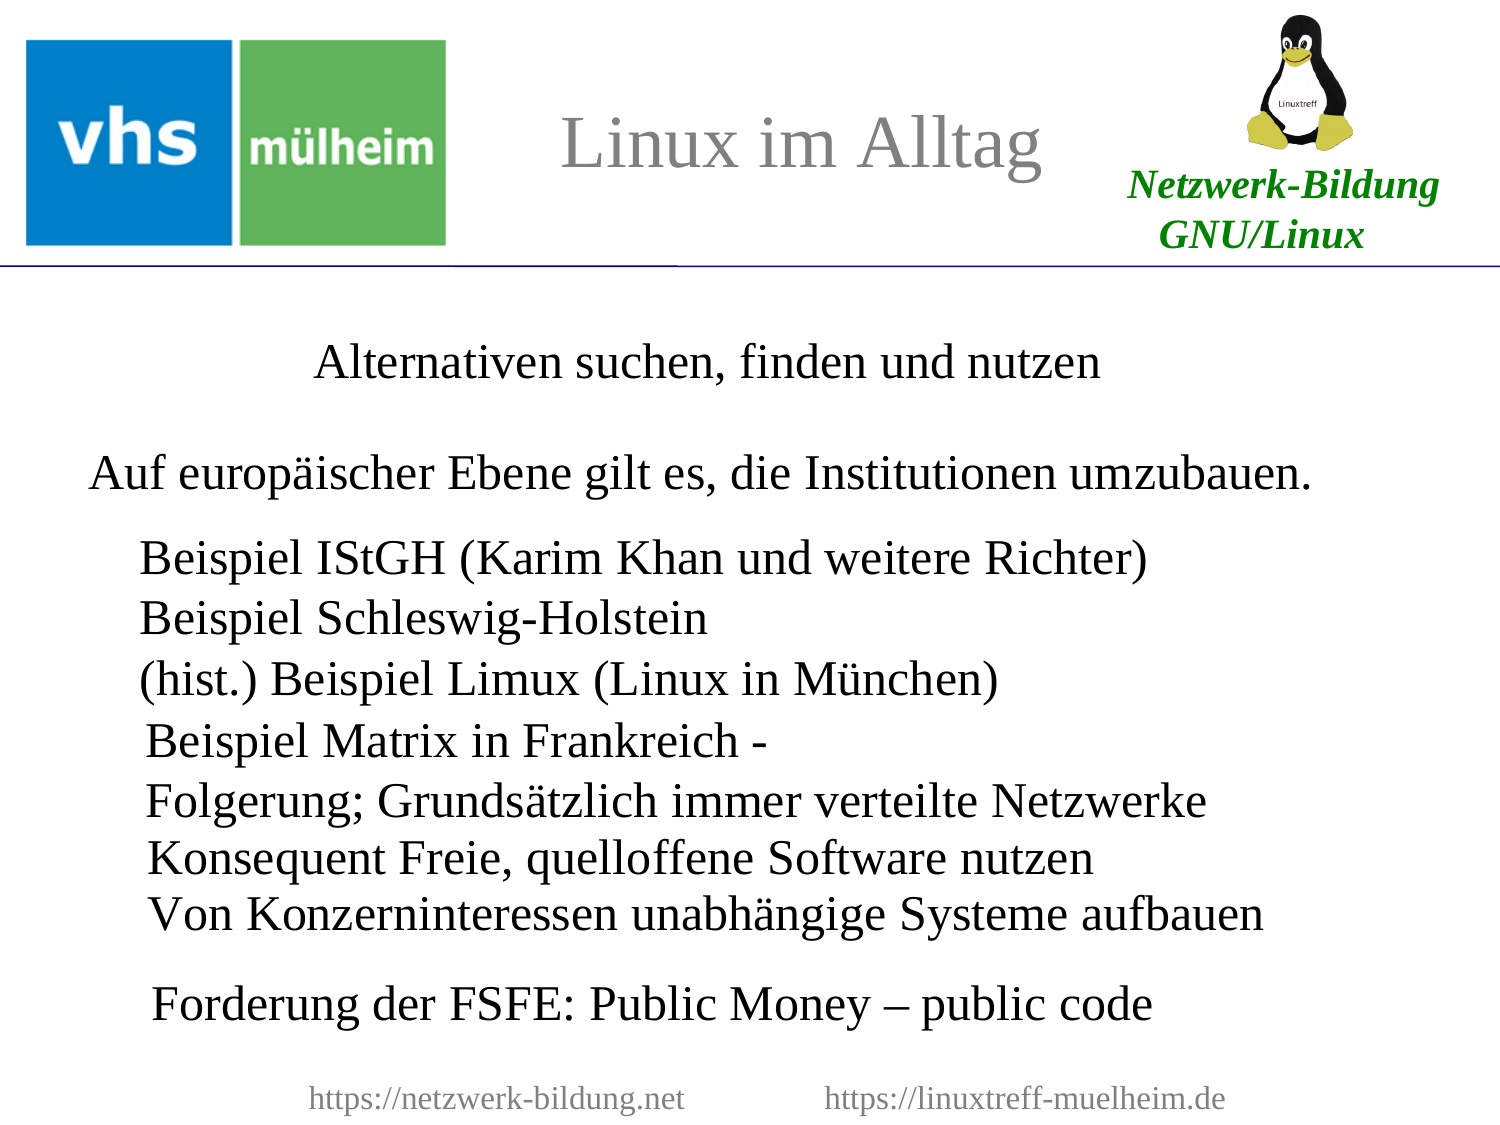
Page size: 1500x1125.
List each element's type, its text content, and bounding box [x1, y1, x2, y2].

text_box Netzwerk-Bildung GNU/Linux [1112, 151, 1467, 267]
text_box Alternativen suchen, finden und nutzen [187, 323, 1228, 411]
picture [14, 32, 461, 254]
text_box Auf europäischer Ebene gilt es, die Institutionen umzubauen. [73, 434, 1457, 509]
text_box Von Konzerninteressen unabhängige Systeme aufbauen [132, 875, 1433, 954]
text_box Konsequent Freie, quelloffene Software nutzen [132, 819, 1439, 909]
text_box Beispiel IStGH (Karim Khan und weitere Richter) [125, 519, 1500, 594]
text_box https://netzwerk-bildung.net https://linuxtreff-muelheim.de [34, 1070, 1500, 1125]
text_box Forderung der FSFE: Public Money – public code [136, 966, 1215, 1041]
picture [1246, 13, 1353, 152]
text_box Beispiel Schleswig-Holstein [125, 579, 1492, 654]
text_box (hist.) Beispiel Limux (Linux in München) [125, 640, 1408, 715]
text_box Beispiel Matrix in Frankreich - Folgerung; Grundsätzlich immer verteilte Netzwerke [130, 702, 1435, 845]
text_box Linux im Alltag [525, 88, 1079, 195]
